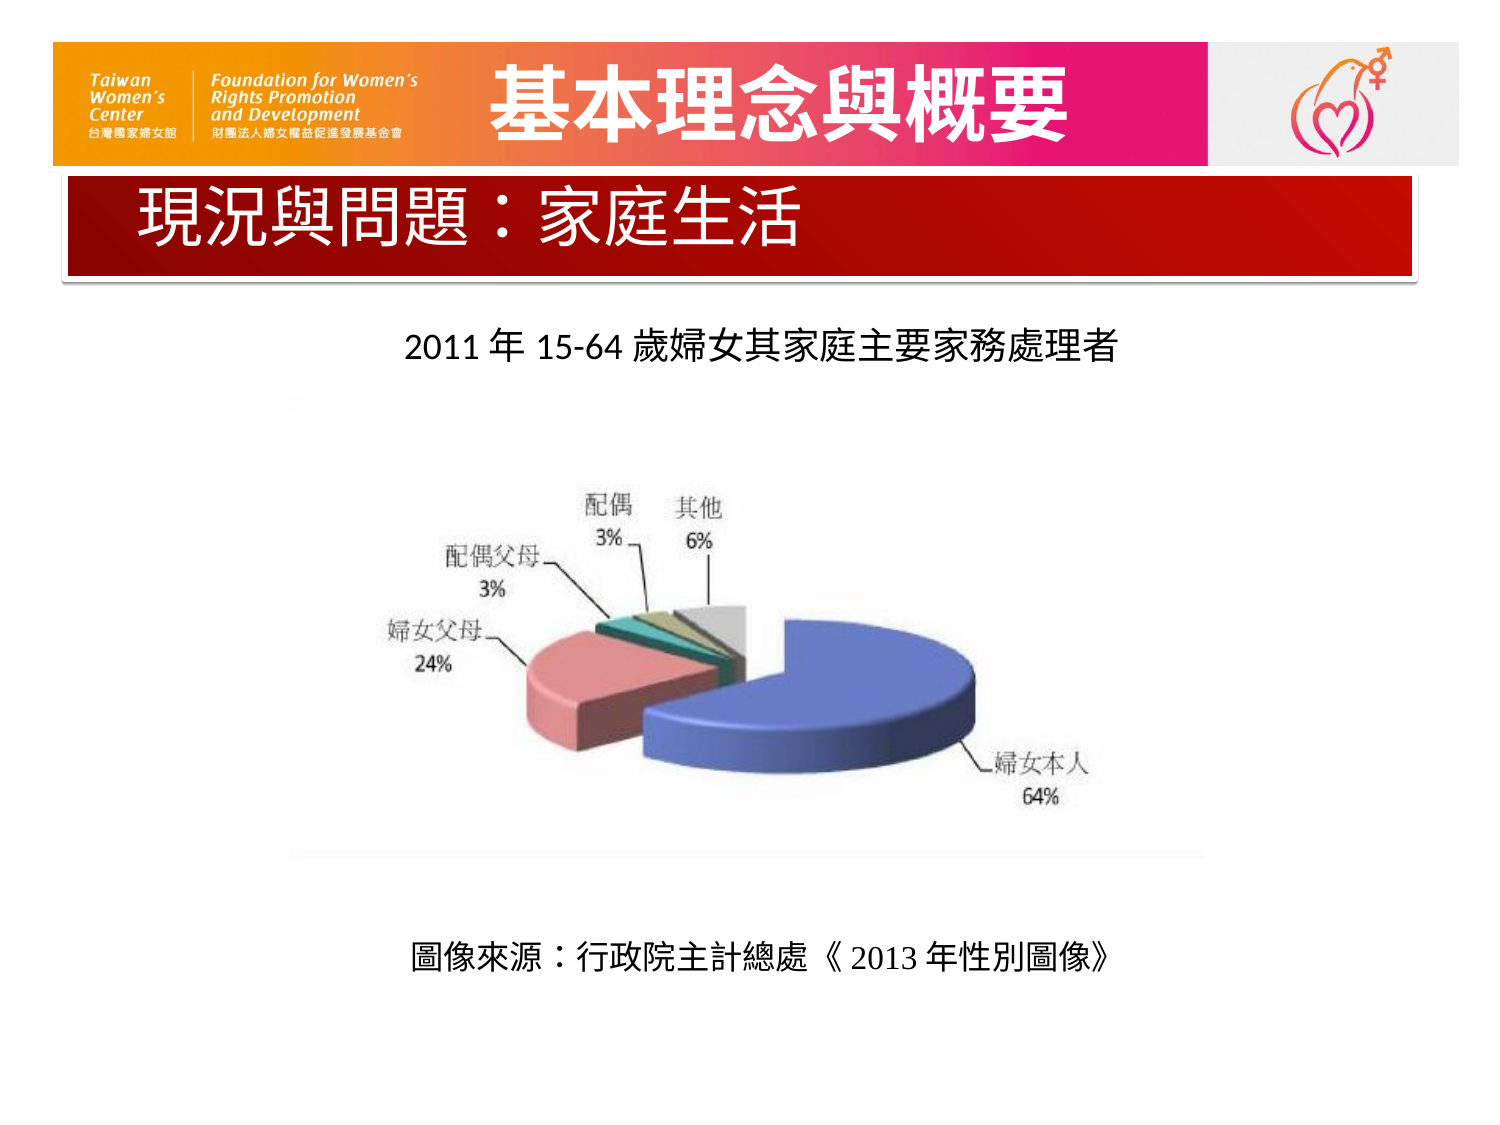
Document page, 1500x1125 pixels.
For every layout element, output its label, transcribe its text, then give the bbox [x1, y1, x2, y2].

text_box 圖像來源：行政院主計總處《2013年性別圖像》 [312, 928, 1223, 985]
title 基本理念與概要 [171, 42, 1388, 161]
picture [289, 397, 1204, 860]
text_box 2011年15-64歲婦女其家庭主要家務處理者 [313, 314, 1211, 375]
list 現況與問題：家庭生活 [64, 172, 1415, 279]
